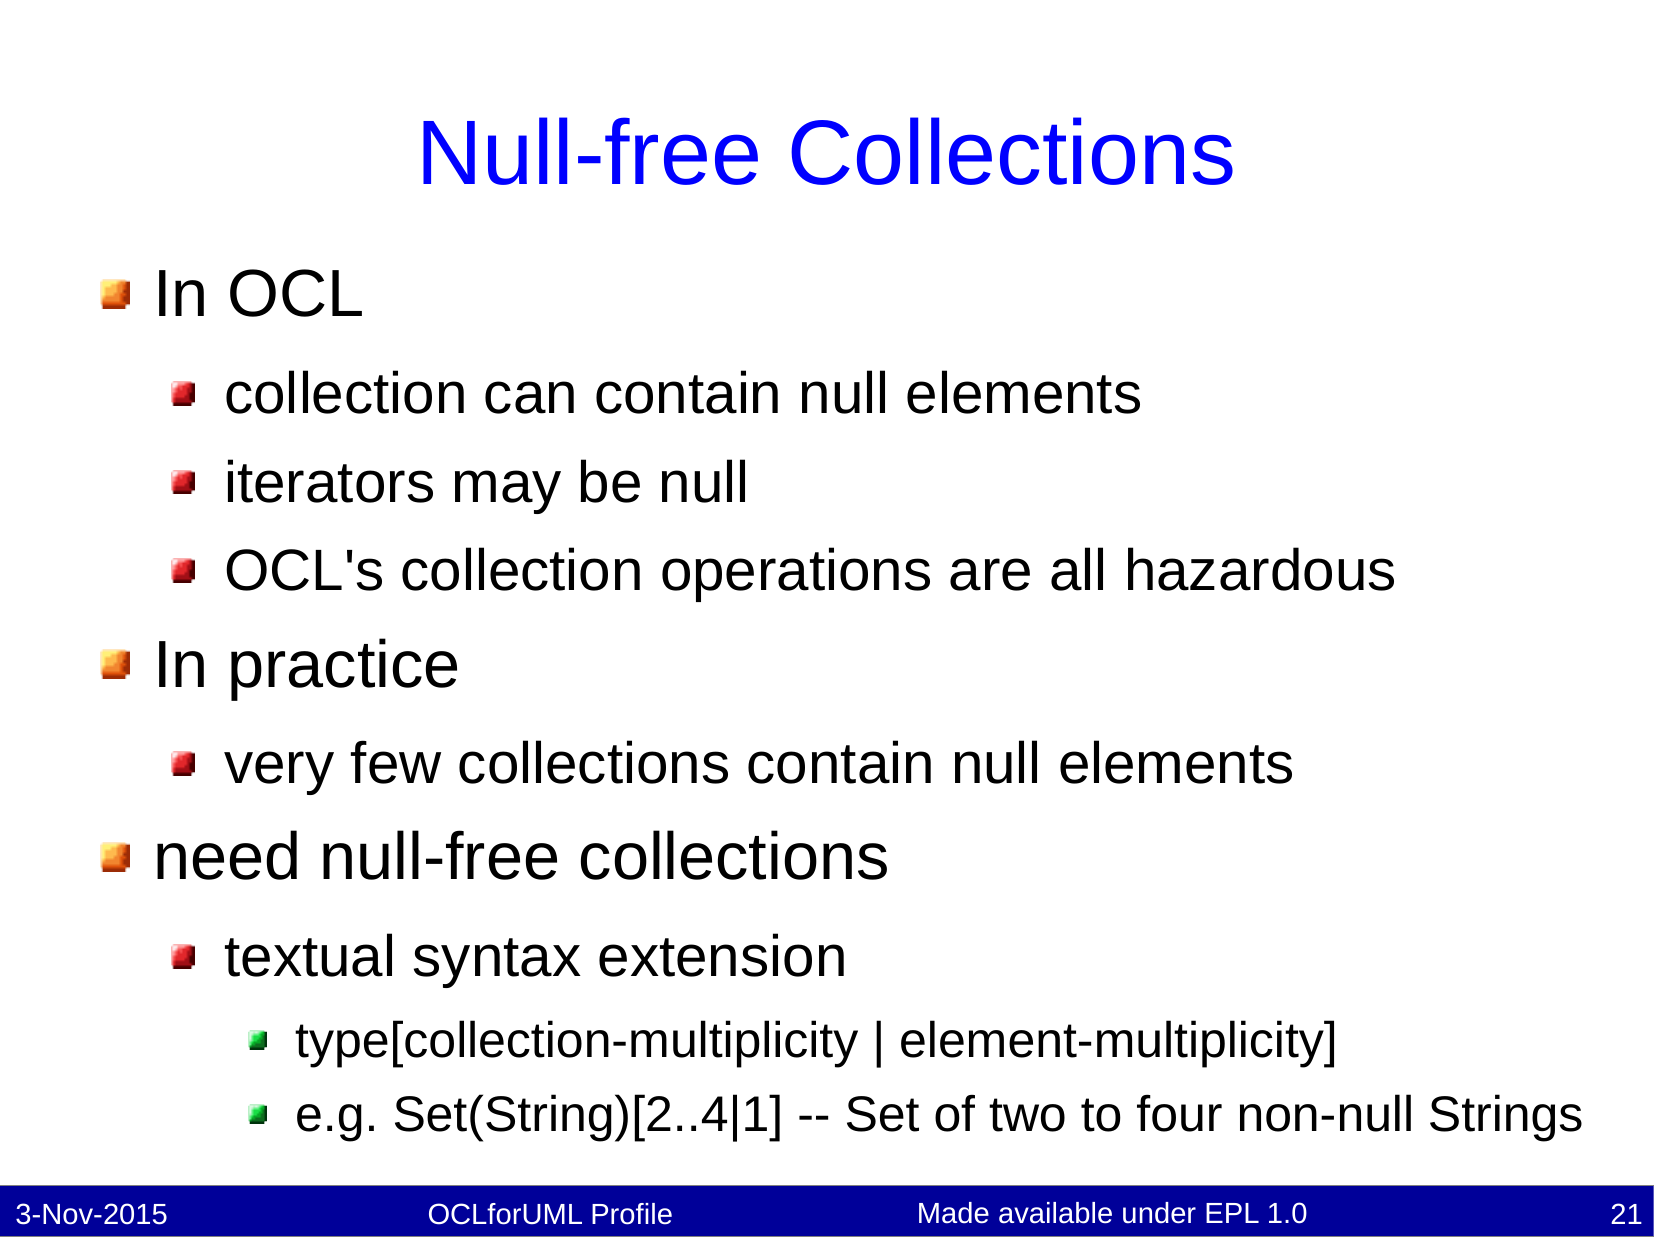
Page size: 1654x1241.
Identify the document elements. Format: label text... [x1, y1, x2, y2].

title Null-free Collections [82, 49, 1571, 256]
list In OCL collection can contain null elements iterators may be null OCL's collection operations are all hazardous In practice very few collections contain null elements need null-free collections textual syntax extension type[collection-multiplicity | element-multiplicity] e.g. Set(String)[2..4|1] -- Set of two to four non-null Strings [82, 256, 1614, 1175]
